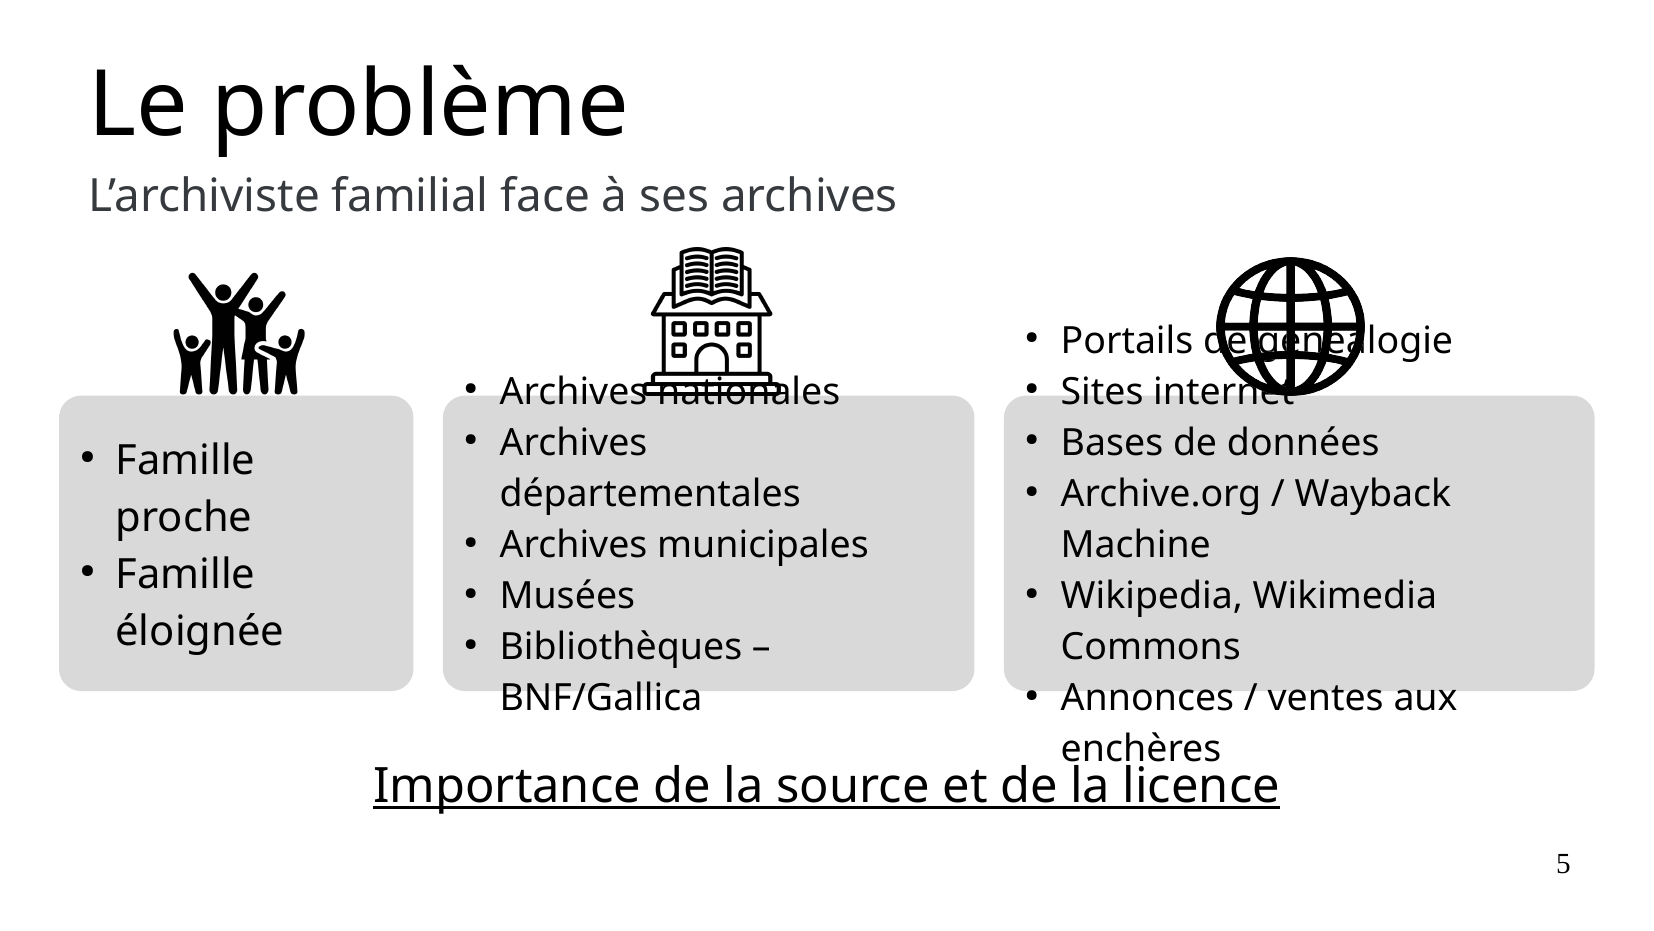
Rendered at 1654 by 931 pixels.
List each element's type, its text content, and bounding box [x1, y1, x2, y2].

title Le problème L’archiviste familial face à ses archives [88, 37, 1577, 193]
picture [637, 247, 786, 396]
text_box Archives nationales Archives départementales Archives municipales Musées Bibliothèques – BNF/Gallica [442, 395, 975, 692]
picture [1216, 257, 1365, 396]
text_box Famille proche Famille éloignée [59, 395, 414, 692]
text_box Portails de généalogie Sites internet Bases de données Archive.org / Wayback Machine Wikipedia, Wikimedia Commons Annonces / ventes aux enchères [1003, 395, 1595, 692]
list Importance de la source et de la licence [369, 750, 1285, 839]
picture [165, 259, 313, 395]
